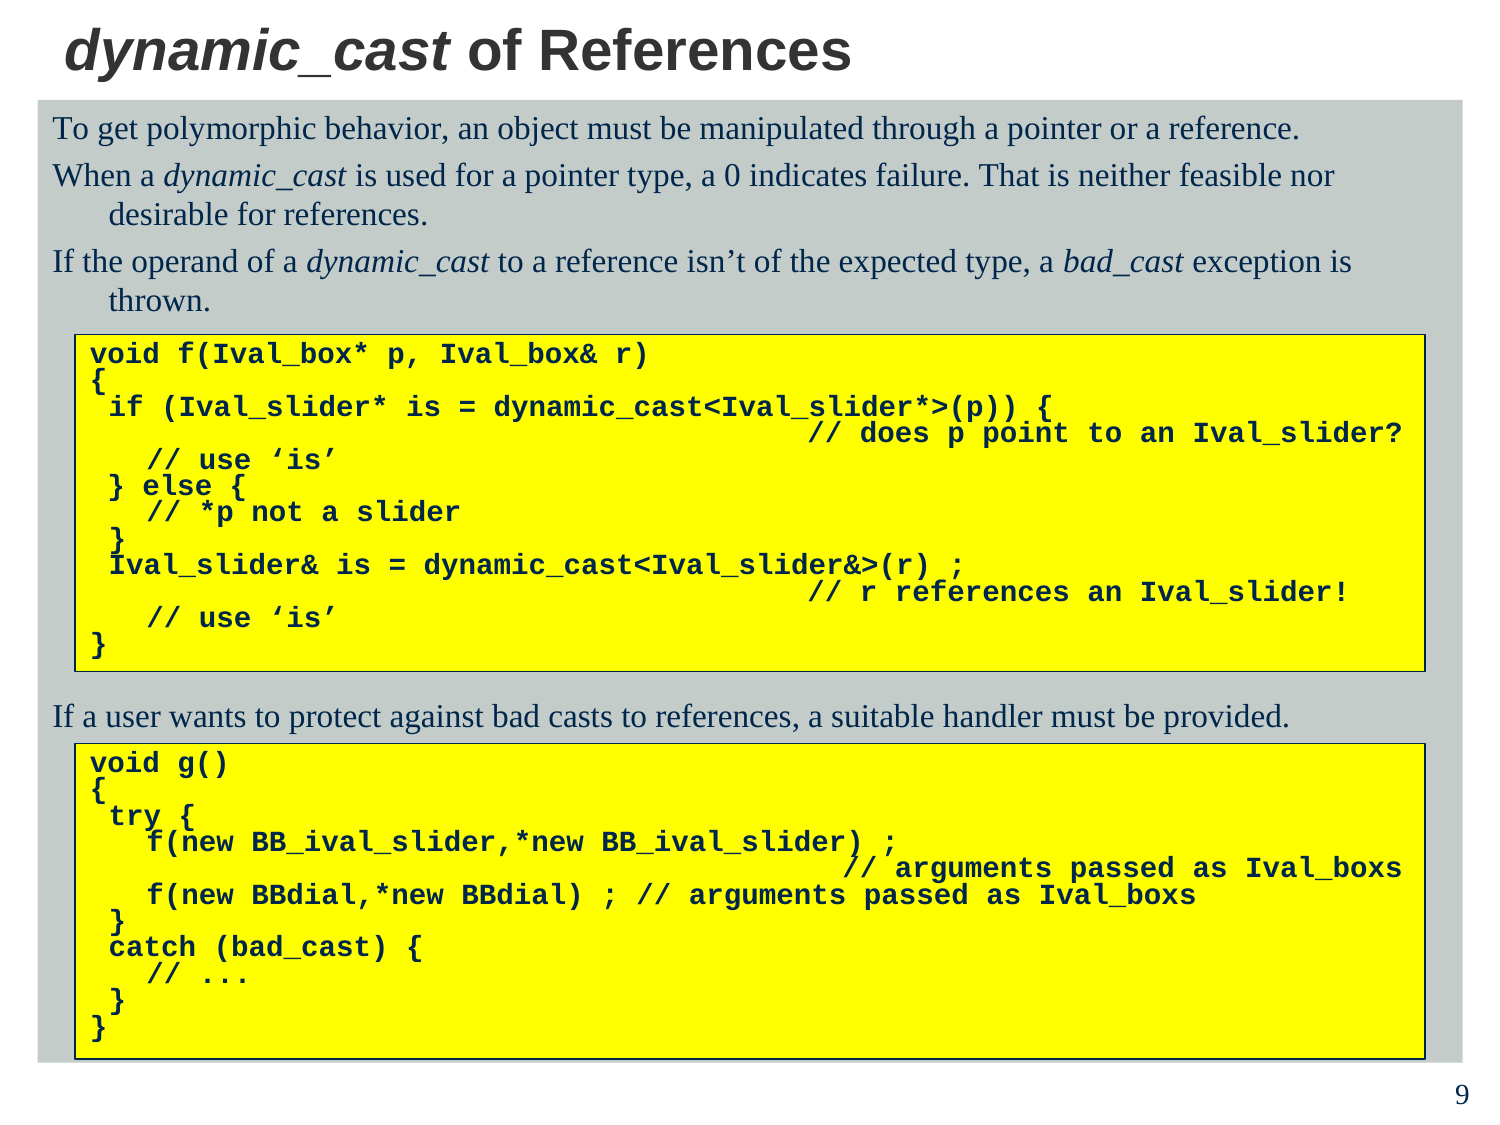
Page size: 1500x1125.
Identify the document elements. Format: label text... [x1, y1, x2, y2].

list To get polymorphic behavior, an object must be manipulated through a pointer or a reference. When a dynamic_cast is used for a pointer type, a 0 indicates failure. That is neither feasible nor desirable for references. If the operand of a dynamic_cast to a reference isn’t of the expected type, a bad_cast exception is thrown. If a user wants to protect against bad casts to references, a suitable handler must be provided. [37, 99, 1463, 1063]
text_box void f(Ival_box* p, Ival_box& r) { if (Ival_slider* is = dynamic_cast<Ival_slider*>(p)) { // does p point to an Ival_slider? // use ‘is’ } else { // *p not a slider } Ival_slider& is = dynamic_cast<Ival_slider&>(r) ; // r references an Ival_slider! // use ‘is’ } [75, 334, 1426, 736]
text_box void g() { try { f(new BB_ival_slider,*new BB_ival_slider) ; // arguments passed as Ival_boxs f(new BBdial,*new BBdial) ; // arguments passed as Ival_boxs } catch (bad_cast) { // ... } } [75, 743, 1426, 1094]
title dynamic_cast of References [50, 0, 1450, 91]
